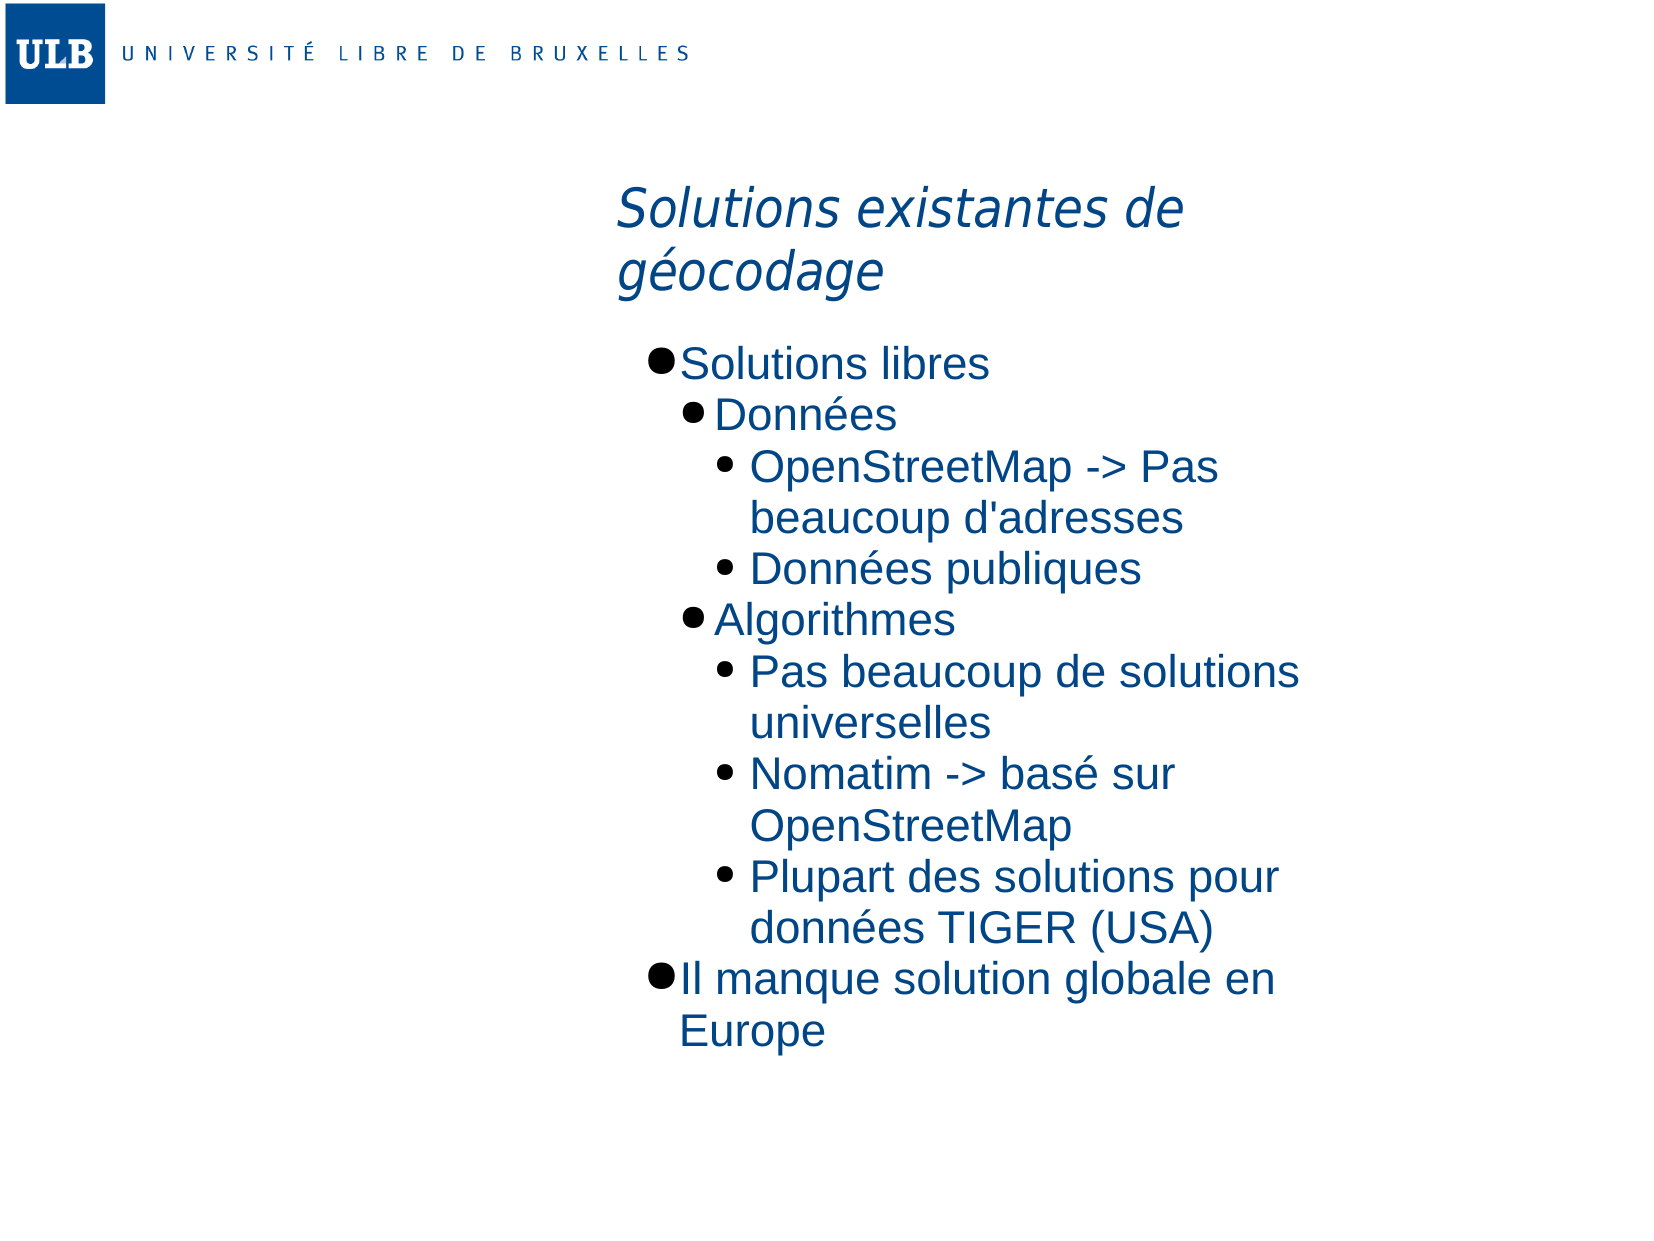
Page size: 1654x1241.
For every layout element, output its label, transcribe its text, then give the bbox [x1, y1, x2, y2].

picture [0, 0, 700, 107]
text_box Solutions libres Données OpenStreetMap -> Pas beaucoup d'adresses Données publiques Algorithmes Pas beaucoup de solutions universelles Nomatim -> basé sur OpenStreetMap Plupart des solutions pour données TIGER (USA) Il manque solution globale en Europe [628, 330, 1424, 1064]
text_box Solutions existantes de géocodage [602, 170, 1362, 312]
